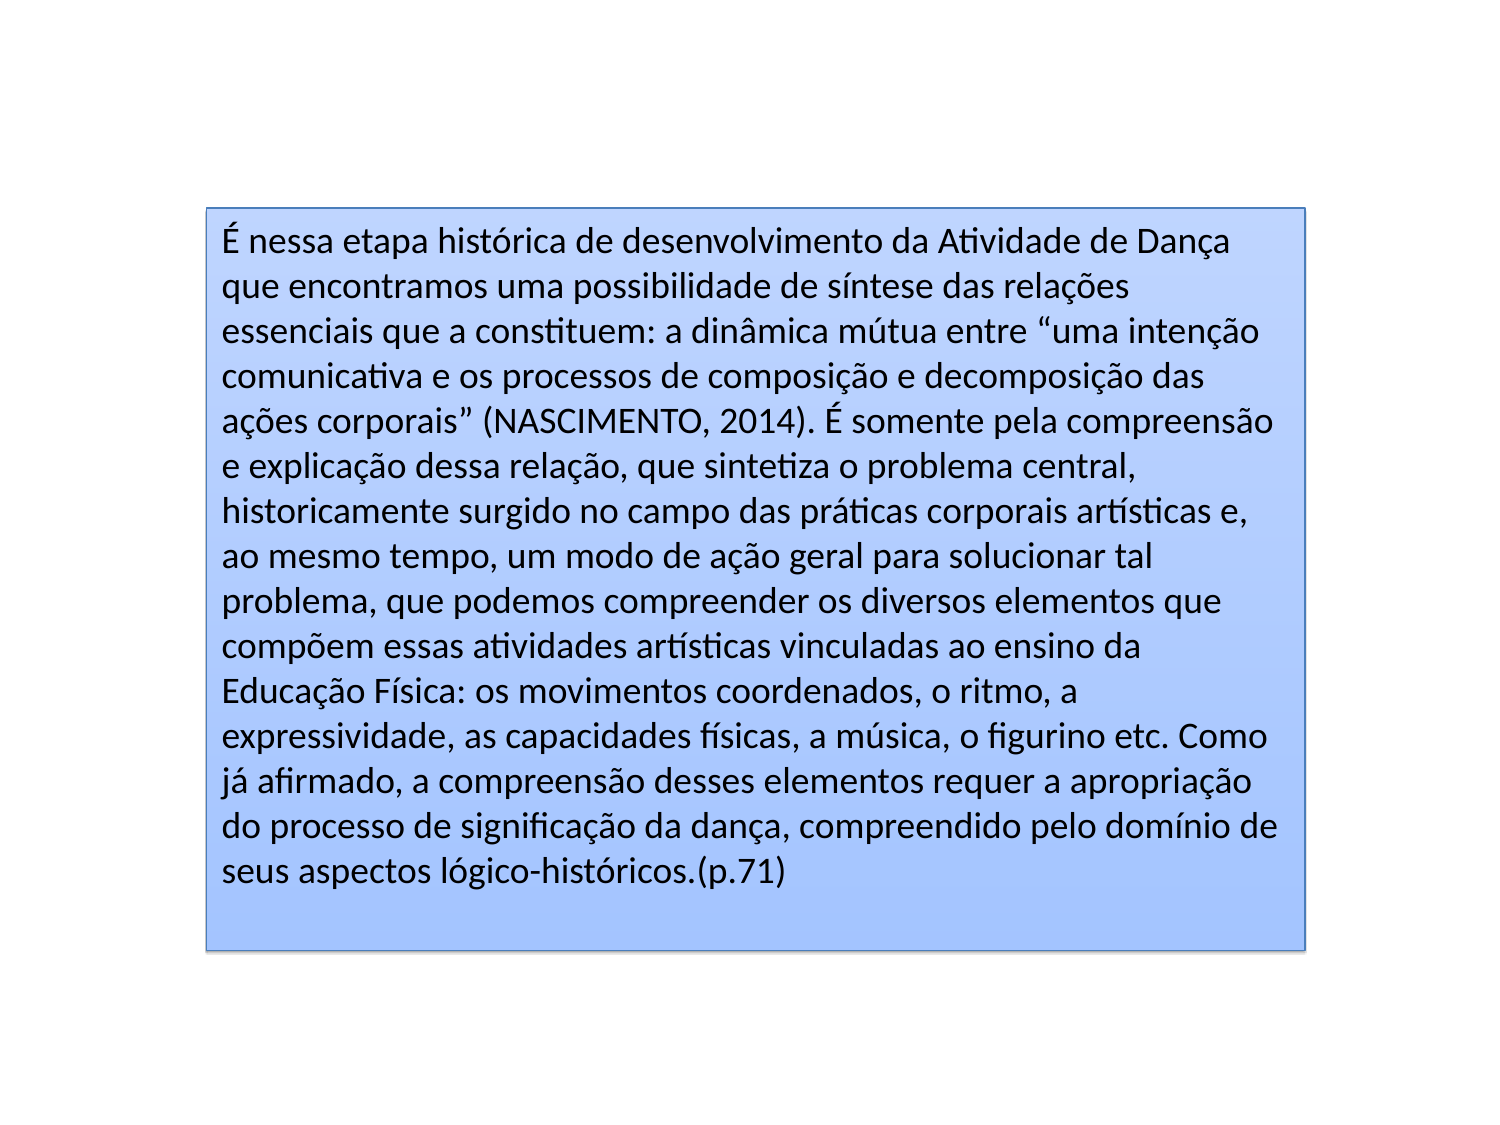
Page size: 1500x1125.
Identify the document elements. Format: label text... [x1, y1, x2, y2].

text_box É nessa etapa histórica de desenvolvimento da Atividade de Dança que encontramos uma possibilidade de síntese das relações essenciais que a constituem: a dinâmica mútua entre “uma intenção comunicativa e os processos de composição e decomposição das ações corporais” (NASCIMENTO, 2014). É somente pela compreensão e explicação dessa relação, que sintetiza o problema central, historicamente surgido no campo das práticas corporais artísticas e, ao mesmo tempo, um modo de ação geral para solucionar tal problema, que podemos compreender os diversos elementos que compõem essas atividades artísticas vinculadas ao ensino da Educação Física: os movimentos coordenados, o ritmo, a expressividade, as capacidades físicas, a música, o figurino etc. Como já afirmado, a compreensão desses elementos requer a apropriação do processo de significação da dança, compreendido pelo domínio de seus aspectos lógico-históricos.(p.71) [206, 208, 1306, 951]
